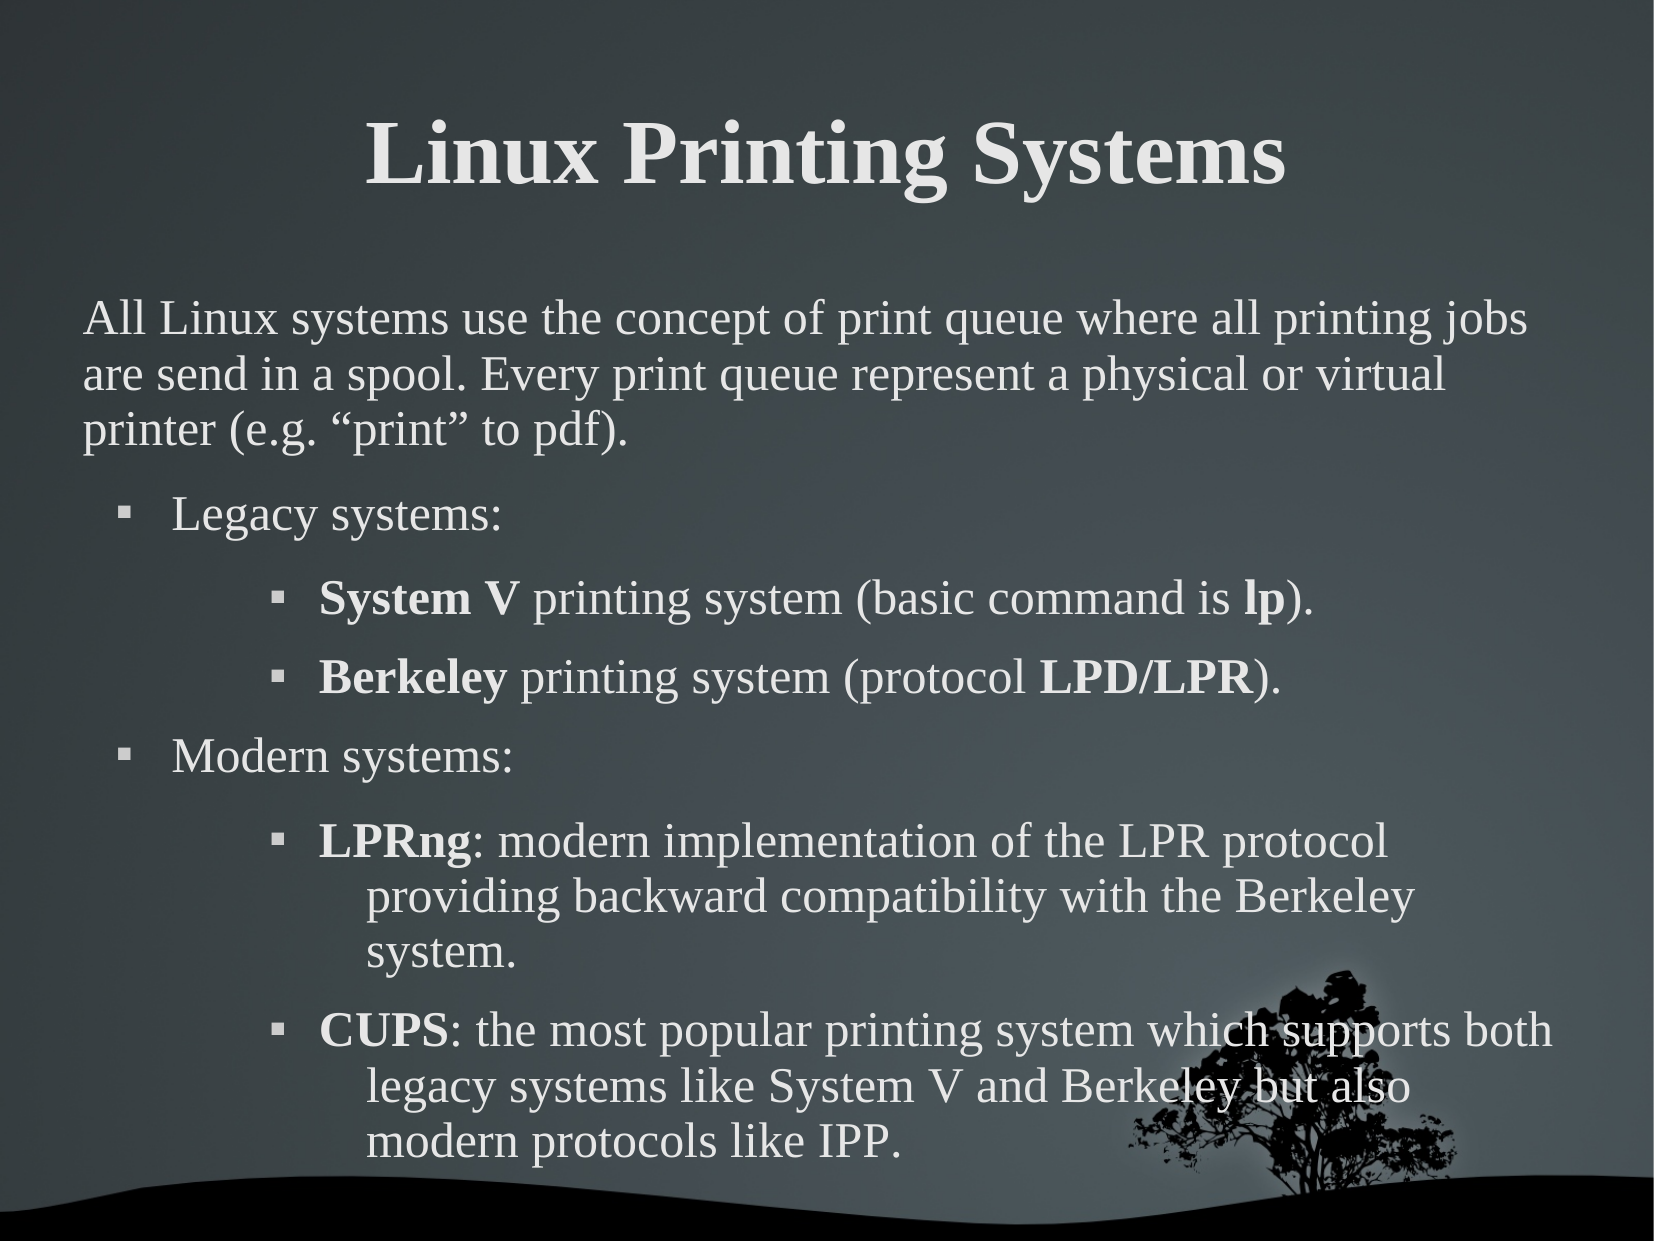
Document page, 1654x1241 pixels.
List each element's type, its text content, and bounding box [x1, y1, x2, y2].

picture [0, 0, 1654, 1241]
list All Linux systems use the concept of print queue where all printing jobs are send in a spool. Every print queue represent a physical or virtual printer (e.g. “print” to pdf). Legacy systems: System V printing system (basic command is lp). Berkeley printing system (protocol LPD/LPR). Modern systems: LPRng: modern implementation of the LPR protocol providing backward compatibility with the Berkeley system. CUPS: the most popular printing system which supports both legacy systems like System V and Berkeley but also modern protocols like IPP. [82, 290, 1571, 1195]
title Linux Printing Systems [82, 33, 1571, 273]
